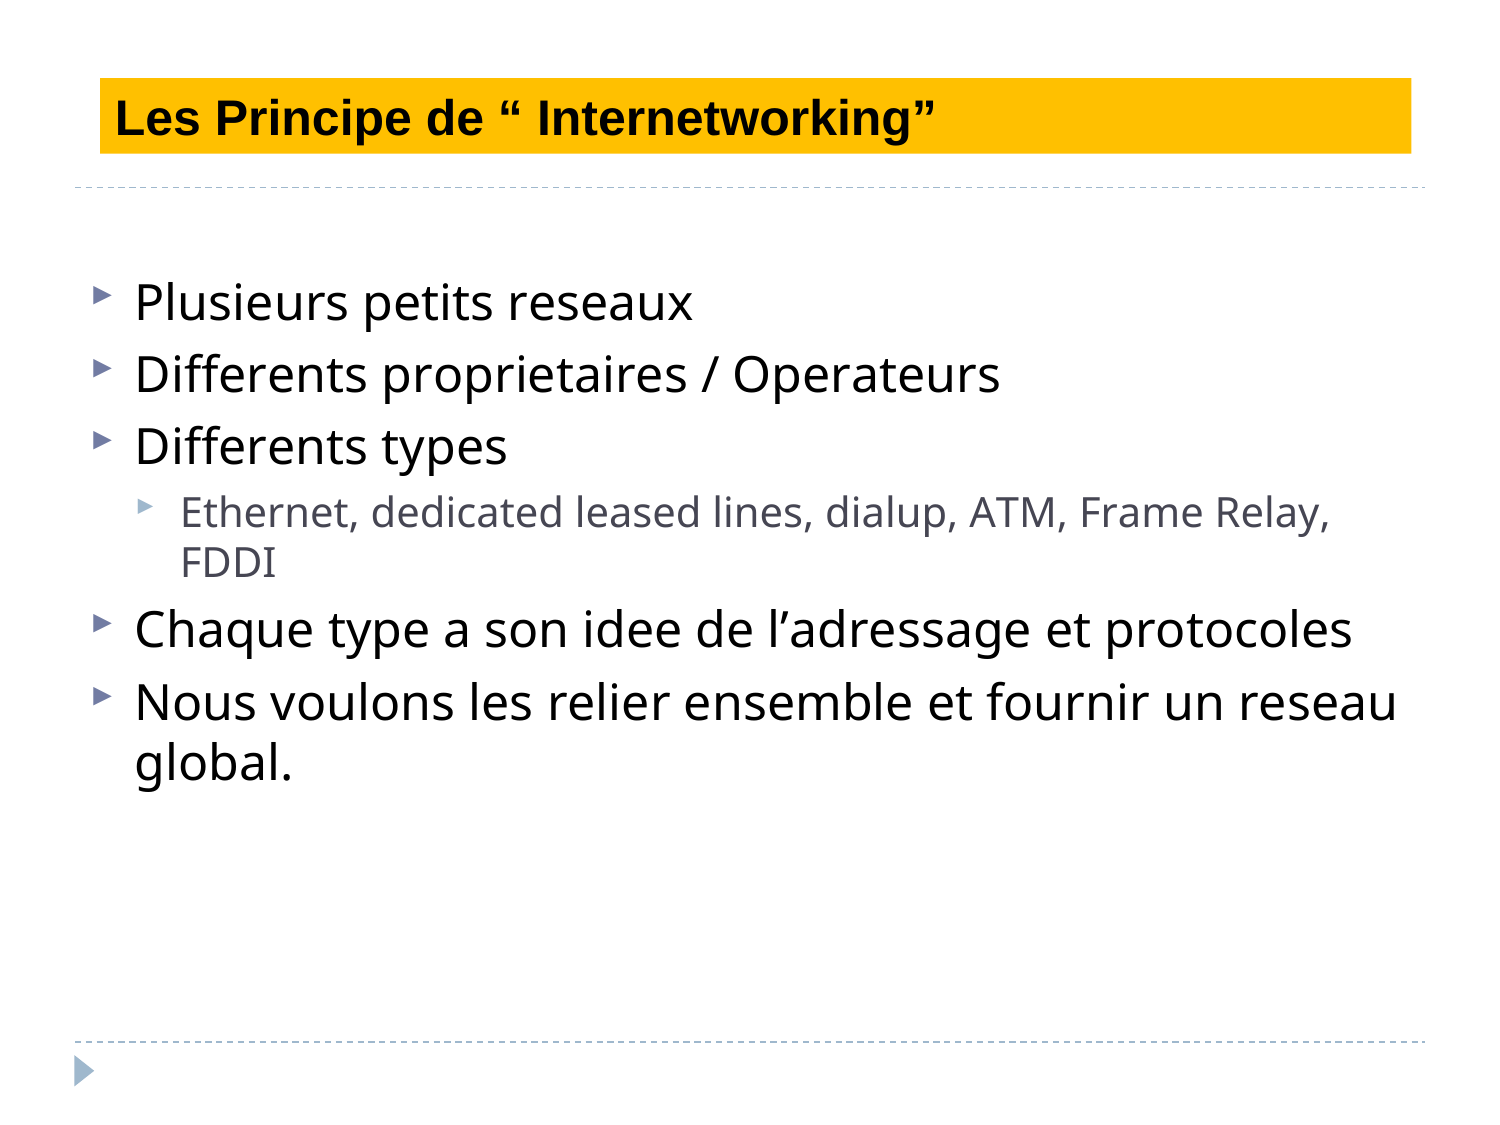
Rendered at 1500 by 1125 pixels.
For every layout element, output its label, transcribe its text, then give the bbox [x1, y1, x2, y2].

text_box Les Principe de “ Internetworking” [100, 78, 1412, 154]
list Plusieurs petits reseaux Differents proprietaires / Operateurs Differents types Ethernet, dedicated leased lines, dialup, ATM, Frame Relay, FDDI Chaque type a son idee de l’adressage et protocoles Nous voulons les relier ensemble et fournir un reseau global. [75, 262, 1426, 1006]
